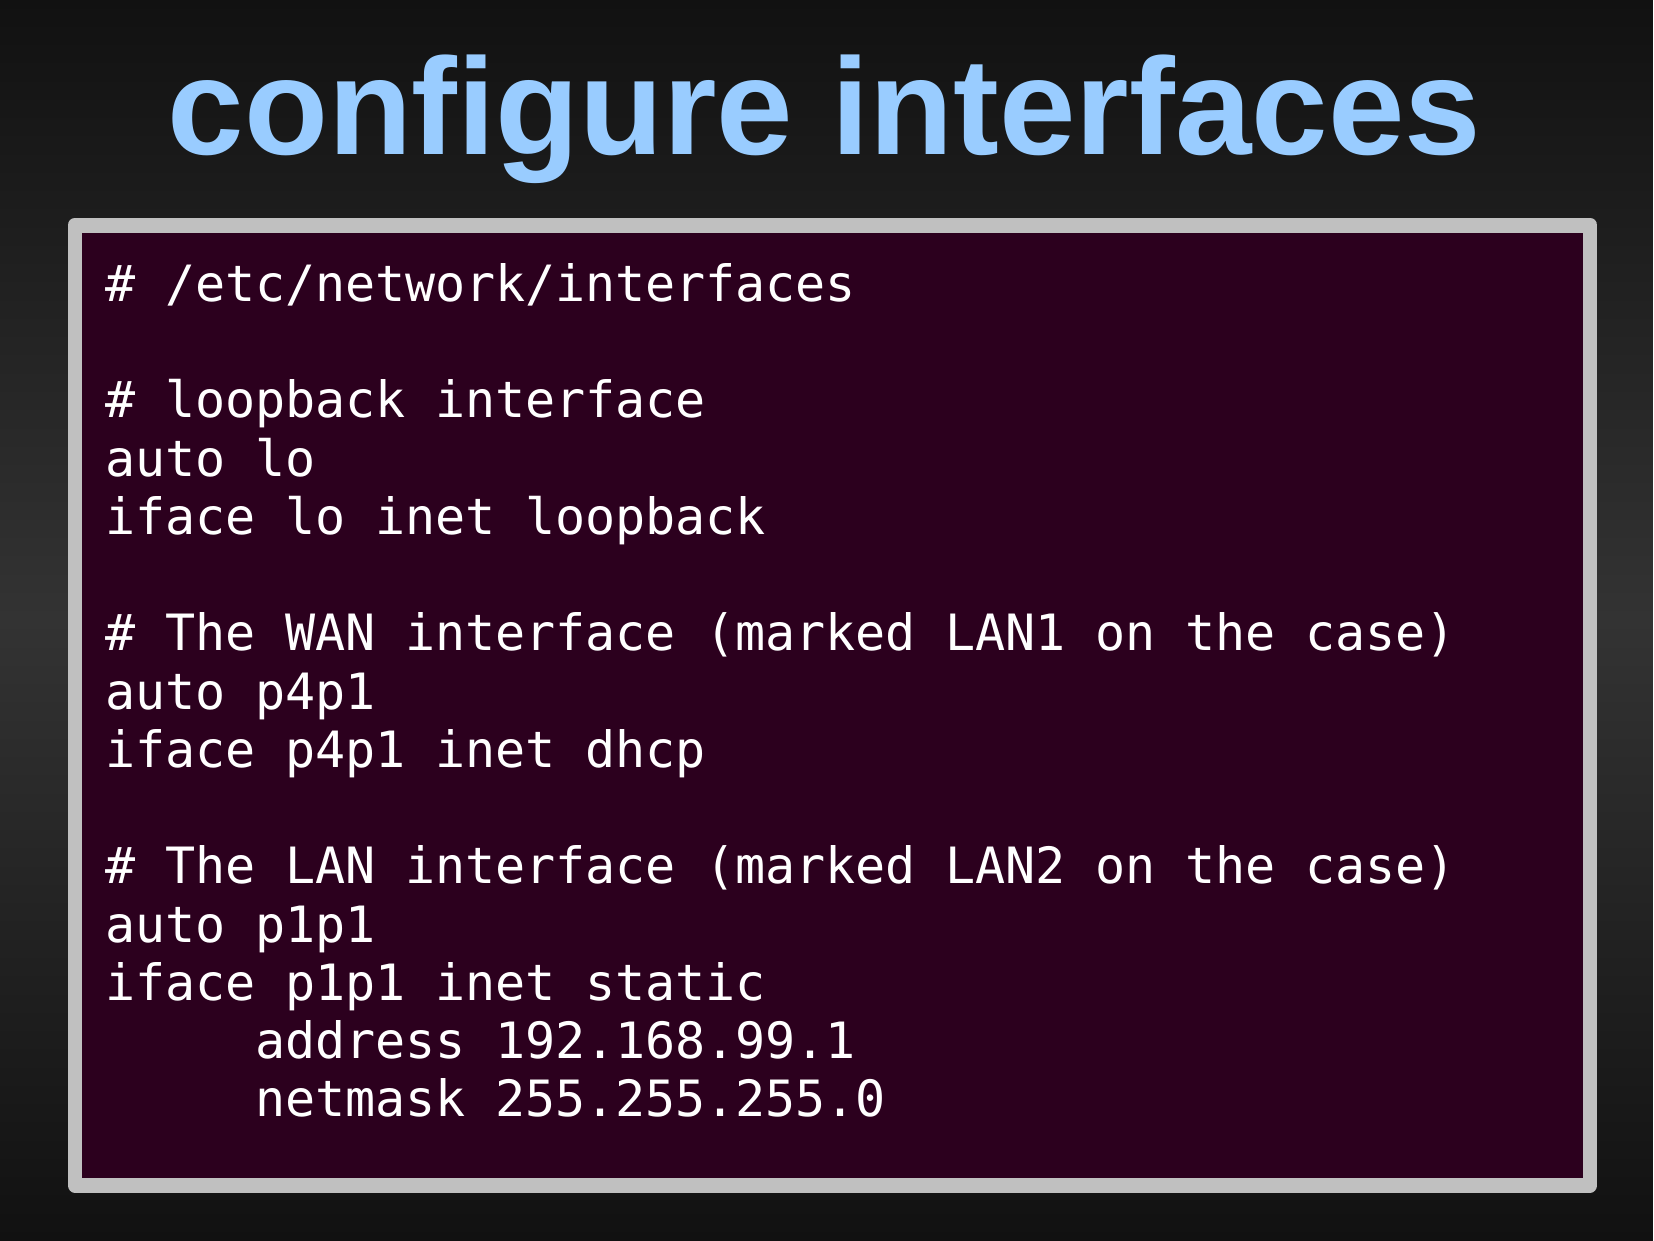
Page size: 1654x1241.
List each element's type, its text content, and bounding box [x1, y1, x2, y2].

list # /etc/network/interfaces # loopback interface auto lo iface lo inet loopback # The WAN interface (marked LAN1 on the case) auto p4p1 iface p4p1 inet dhcp # The LAN interface (marked LAN2 on the case) auto p1p1 iface p1p1 inet static address 192.168.99.1 netmask 255.255.255.0 [75, 225, 1591, 1186]
title configure interfaces [0, 2, 1651, 211]
